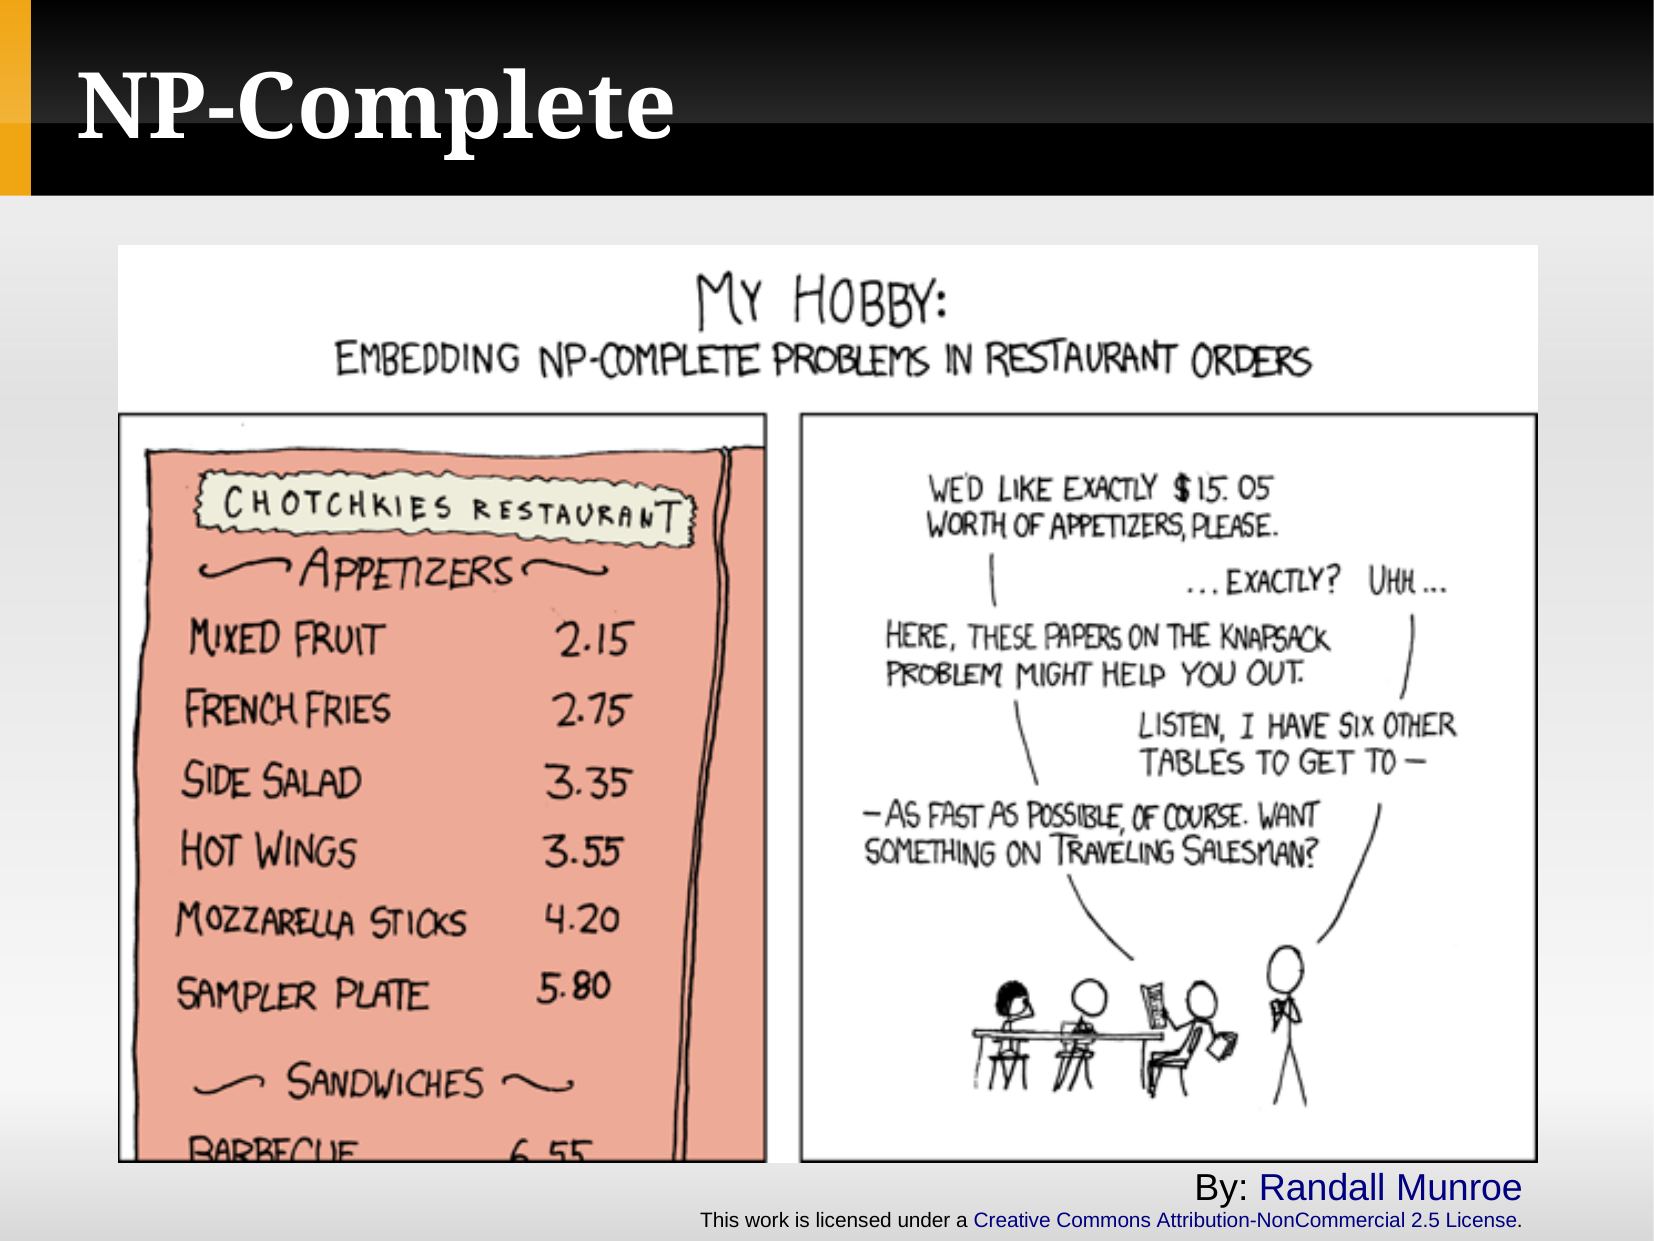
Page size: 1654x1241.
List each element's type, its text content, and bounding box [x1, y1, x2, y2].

title NP-Complete [76, 0, 1565, 208]
picture [0, 0, 1654, 1241]
